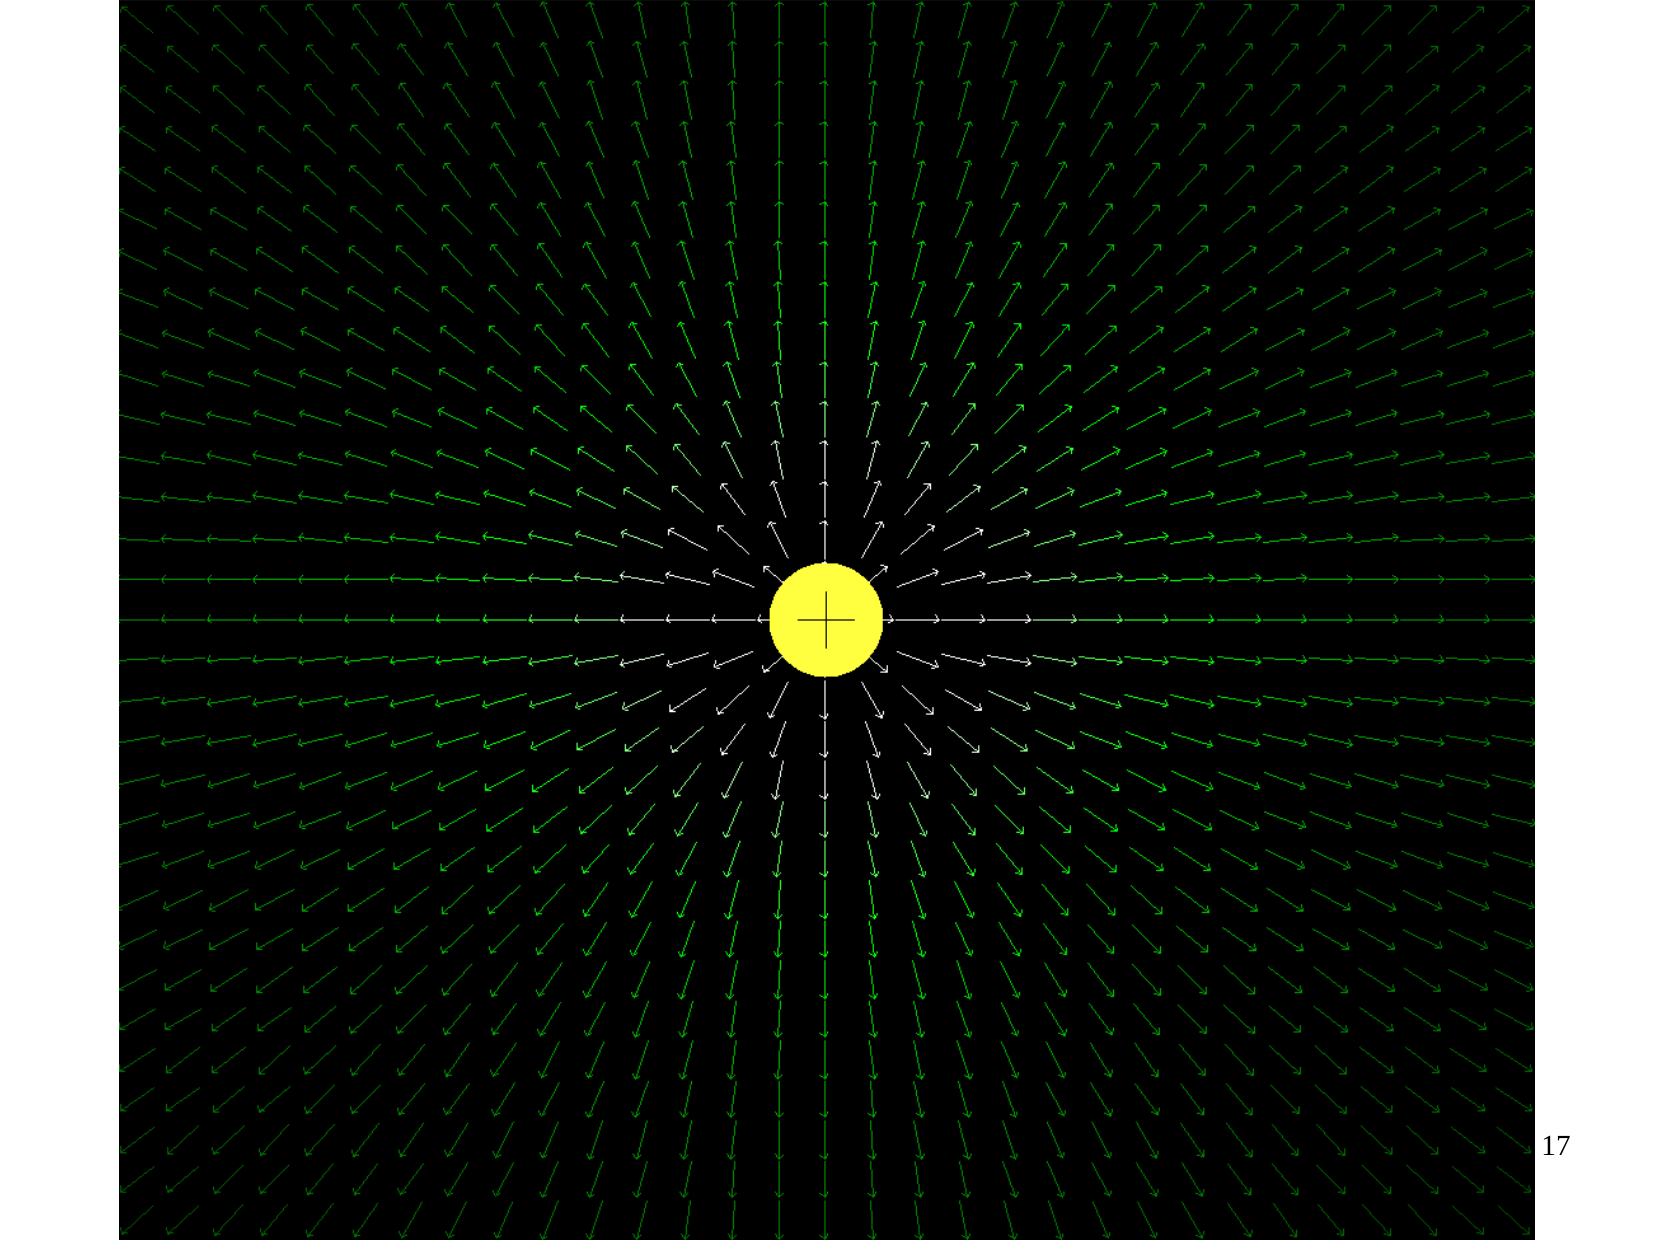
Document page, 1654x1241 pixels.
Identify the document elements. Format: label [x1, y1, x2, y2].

picture [119, 0, 1535, 1240]
